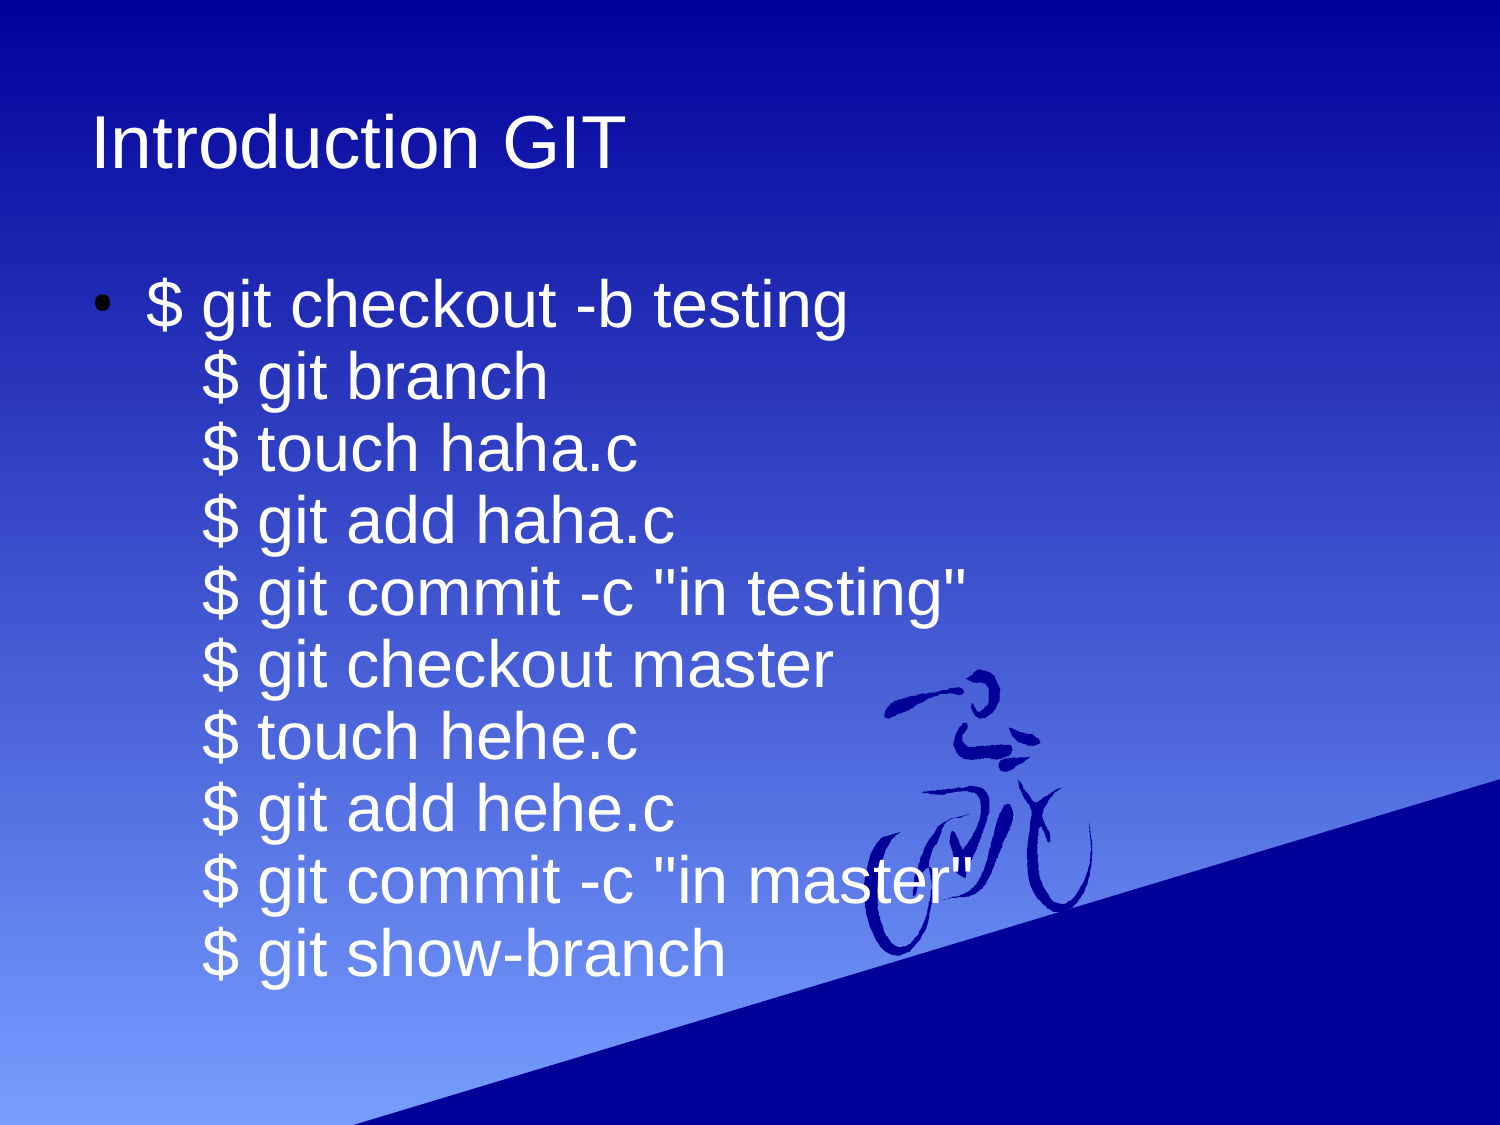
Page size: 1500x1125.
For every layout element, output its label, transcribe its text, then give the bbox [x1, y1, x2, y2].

title Introduction GIT [75, 45, 1426, 233]
list $ git checkout -b testing $ git branch $ touch haha.c $ git add haha.c $ git commit -c "in testing" $ git checkout master $ touch hehe.c $ git add hehe.c $ git commit -c "in master" $ git show-branch [75, 262, 1426, 1005]
